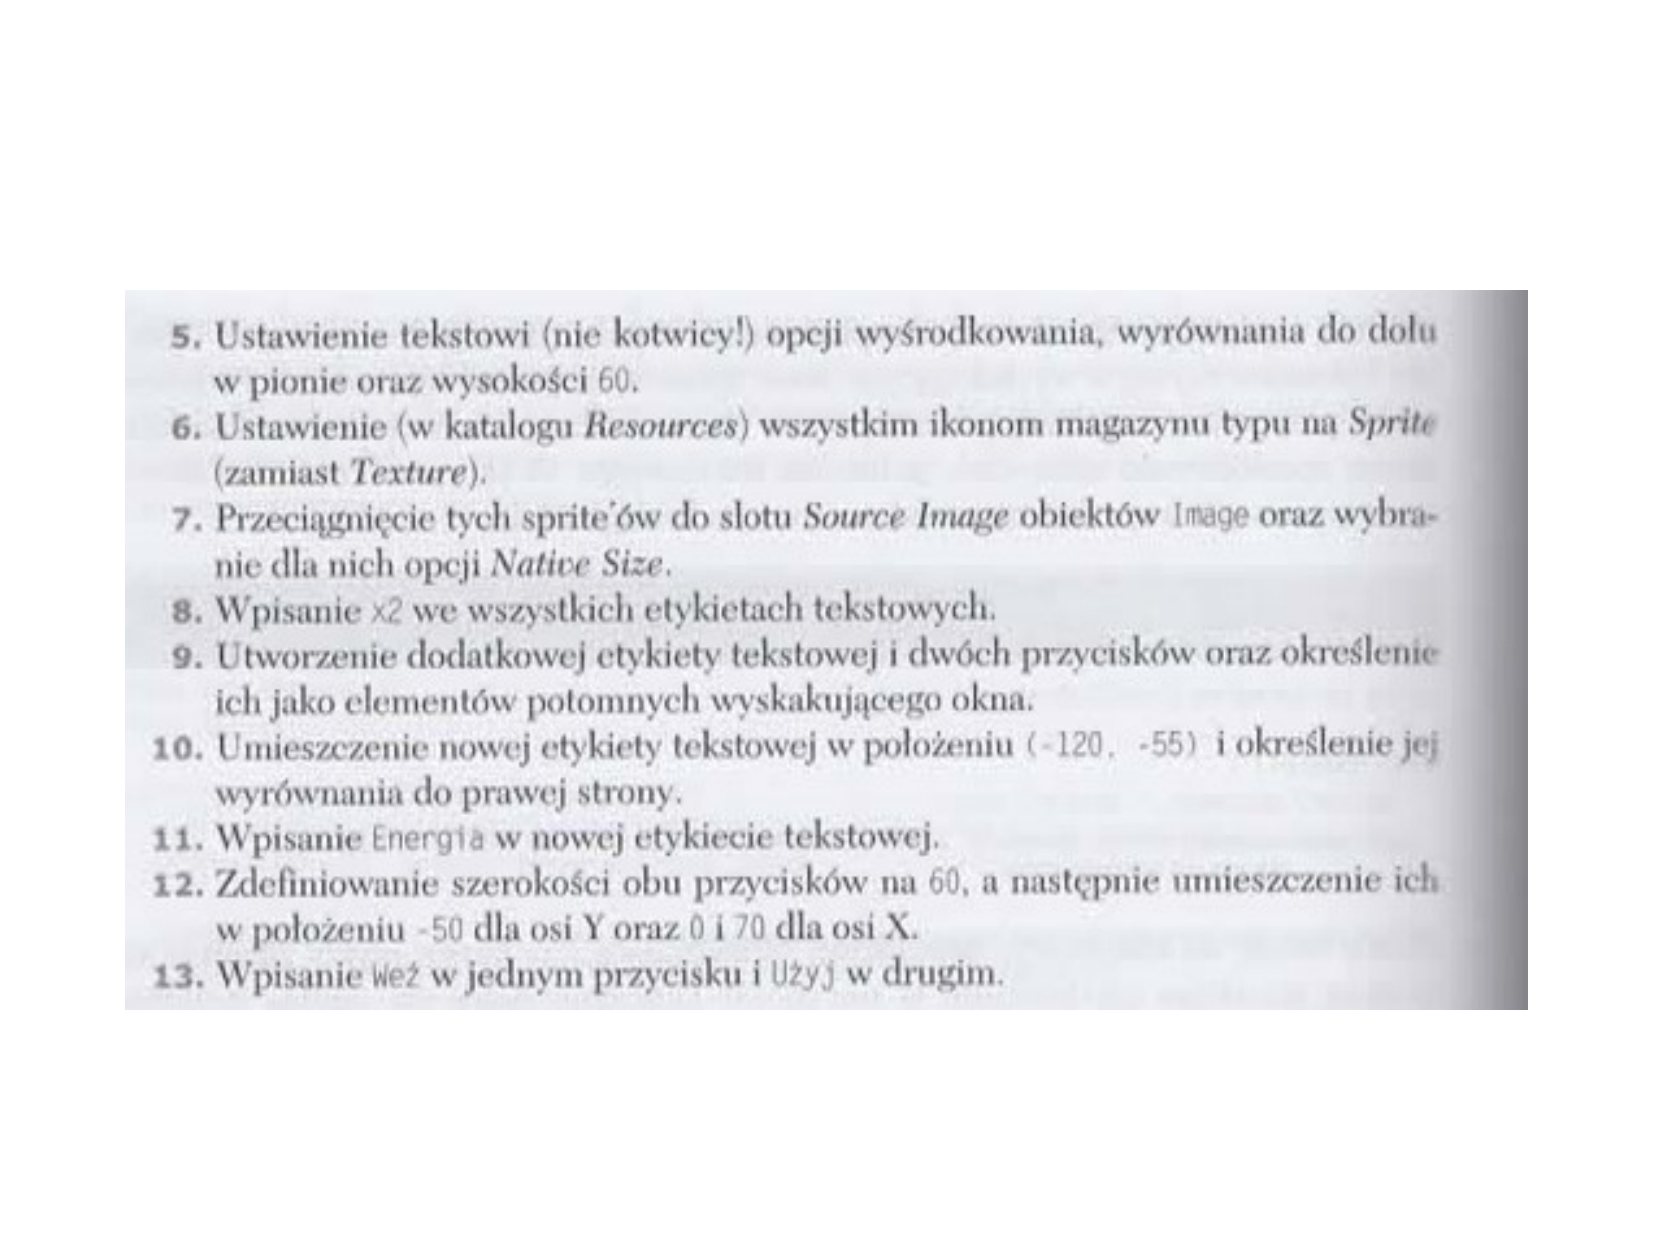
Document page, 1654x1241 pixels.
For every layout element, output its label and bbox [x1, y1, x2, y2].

picture [125, 290, 1528, 1010]
